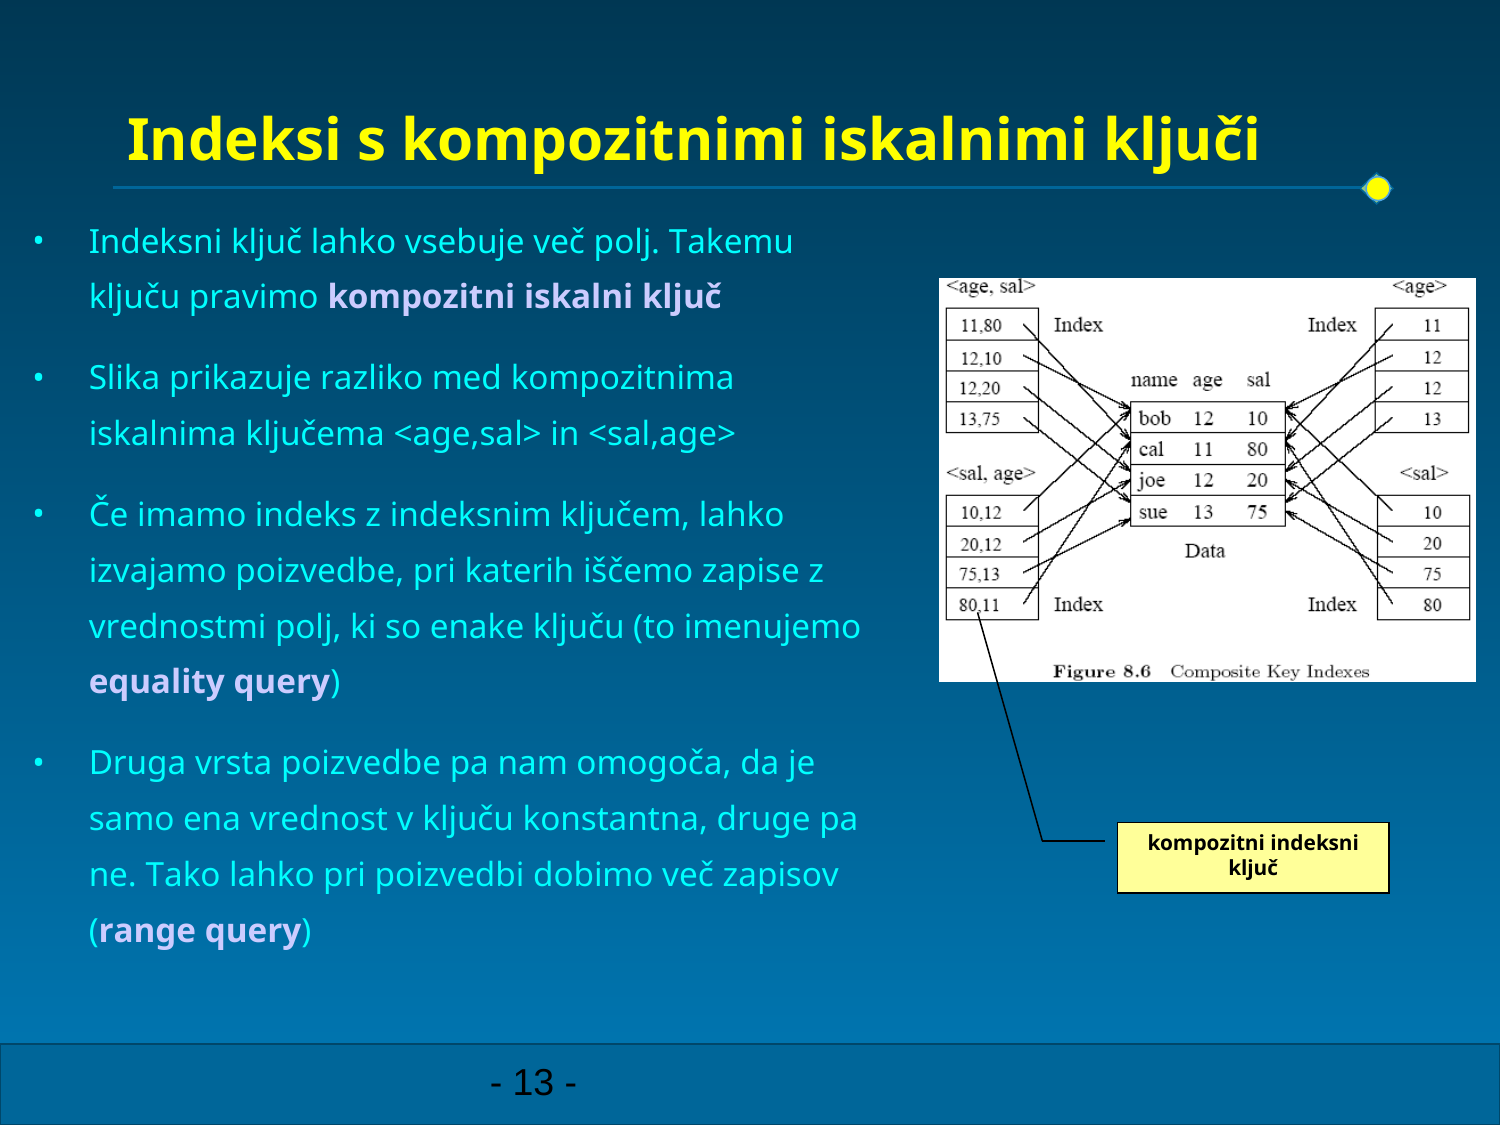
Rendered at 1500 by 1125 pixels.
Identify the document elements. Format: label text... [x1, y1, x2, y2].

text_box kompozitni indeksni ključ [1117, 822, 1389, 893]
picture [940, 279, 1475, 681]
list Indeksni ključ lahko vsebuje več polj. Takemu ključu pravimo kompozitni iskalni ključ Slika prikazuje razliko med kompozitnima iskalnima ključema <age,sal> in <sal,age> Če imamo indeks z indeksnim ključem, lahko izvajamo poizvedbe, pri katerih iščemo zapise z vrednostmi polj, ki so enake ključu (to imenujemo equality query) Druga vrsta poizvedbe pa nam omogoča, da je samo ena vrednost v ključu konstantna, druge pa ne. Tako lahko pri poizvedbi dobimo več zapisov (range query) [17, 196, 892, 991]
title Indeksi s kompozitnimi iskalnimi ključi [112, 94, 1388, 181]
